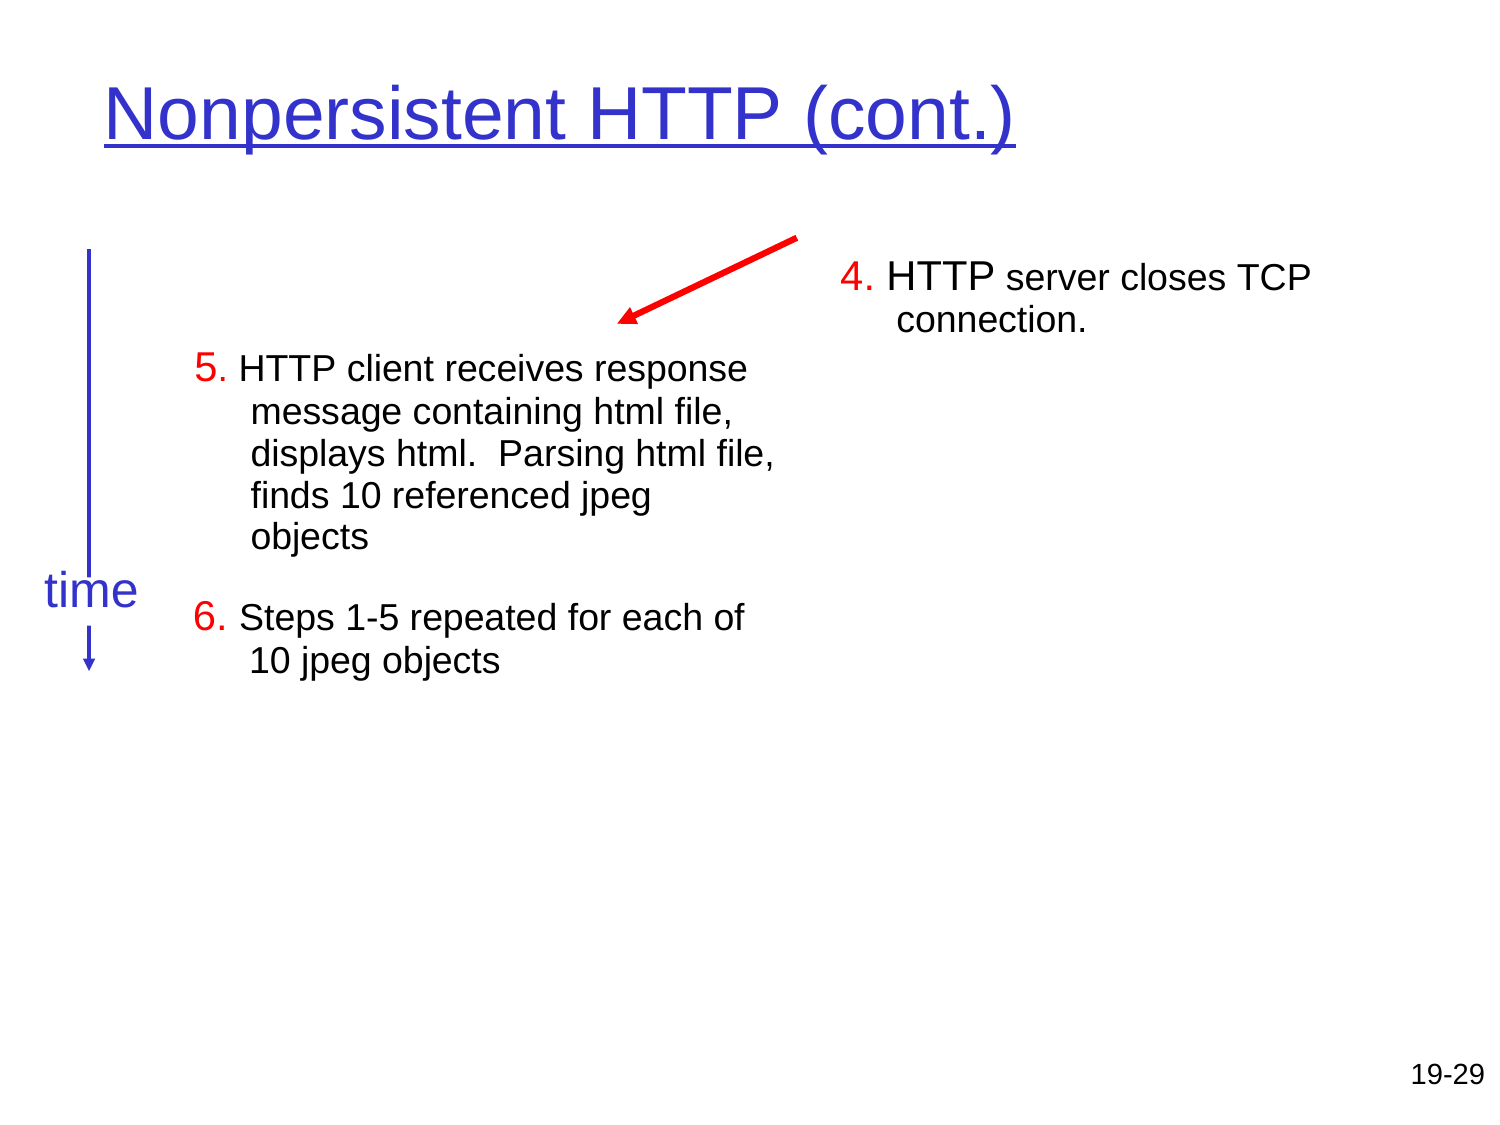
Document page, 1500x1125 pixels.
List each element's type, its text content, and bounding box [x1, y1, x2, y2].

list 5. HTTP client receives response message containing html file, displays html. Parsing html file, finds 10 referenced jpeg objects [179, 335, 805, 588]
text_box 6. Steps 1-5 repeated for each of 10 jpeg objects [178, 585, 804, 695]
text_box time [29, 554, 154, 627]
text_box 4. HTTP server closes TCP connection. [825, 244, 1451, 366]
title Nonpersistent HTTP (cont.) [89, 42, 1365, 185]
